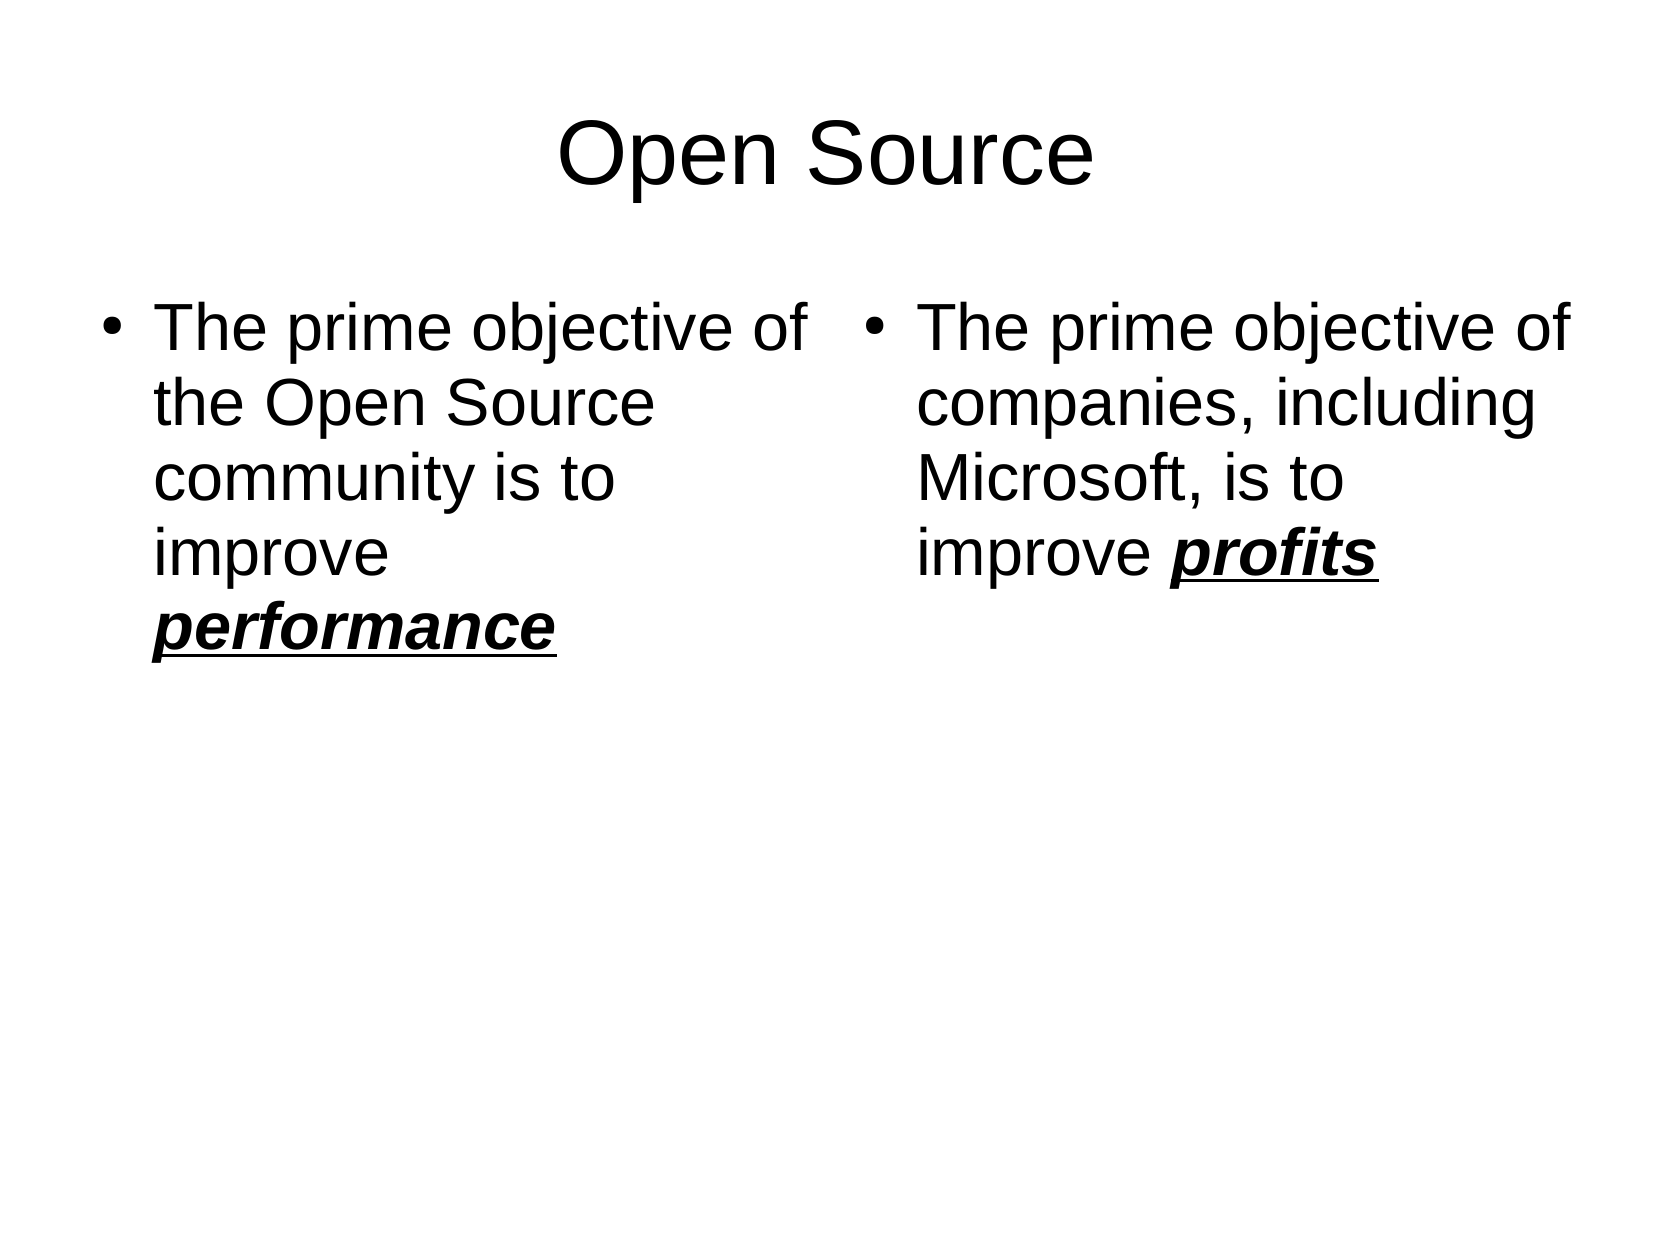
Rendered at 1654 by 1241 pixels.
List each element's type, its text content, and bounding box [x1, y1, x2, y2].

list The prime objective of companies, including Microsoft, is to improve profits [845, 290, 1572, 1109]
list The prime objective of the Open Source community is to improve performance [82, 290, 809, 1109]
title Open Source [82, 49, 1571, 257]
